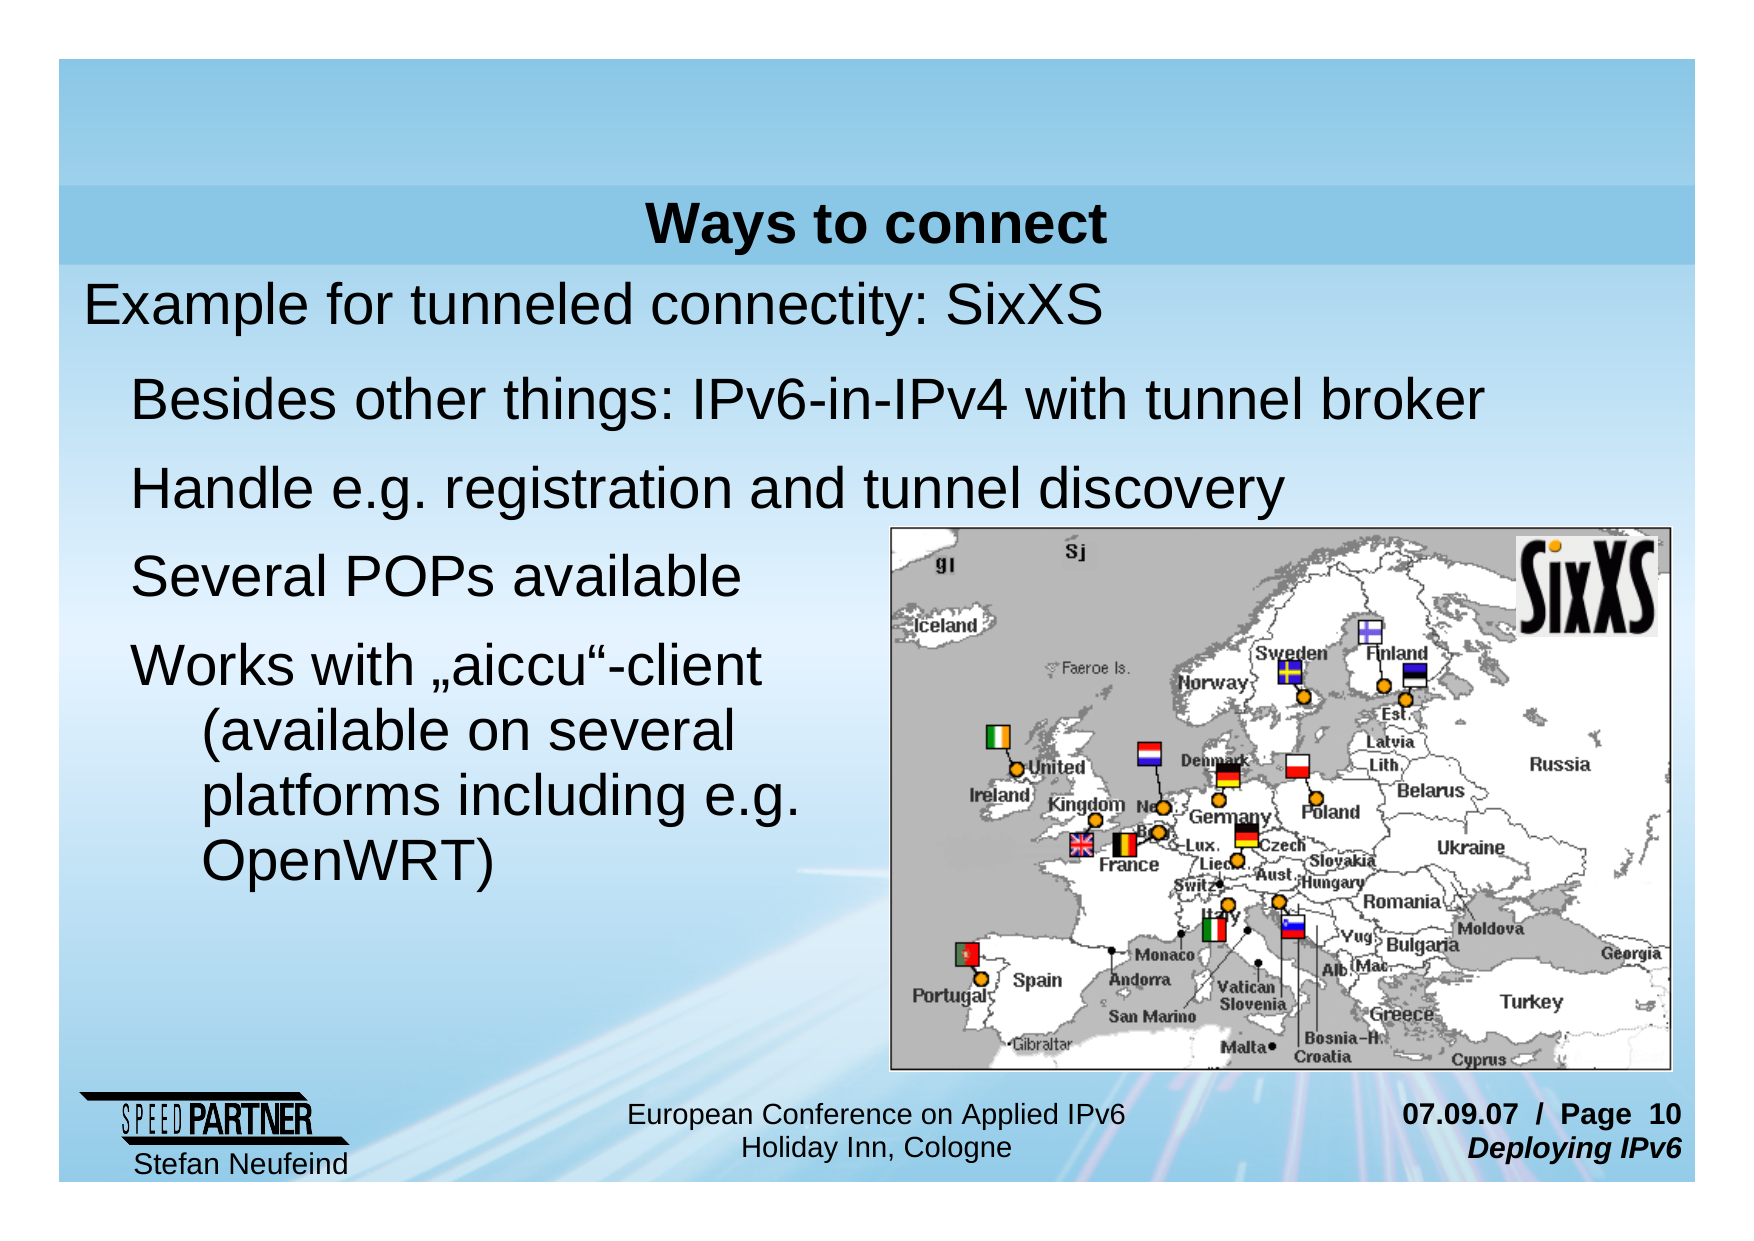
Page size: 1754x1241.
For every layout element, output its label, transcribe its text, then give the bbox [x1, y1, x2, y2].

title Ways to connect [59, 190, 1695, 257]
picture [59, 265, 1695, 1182]
list Example for tunneled connectity: SixXS Besides other things: IPv6-in-IPv4 with tunnel broker Handle e.g. registration and tunnel discovery Several POPs available Works with „aiccu“-client (available on several platforms including e.g. OpenWRT) [71, 272, 1695, 1055]
picture [59, 59, 1695, 185]
